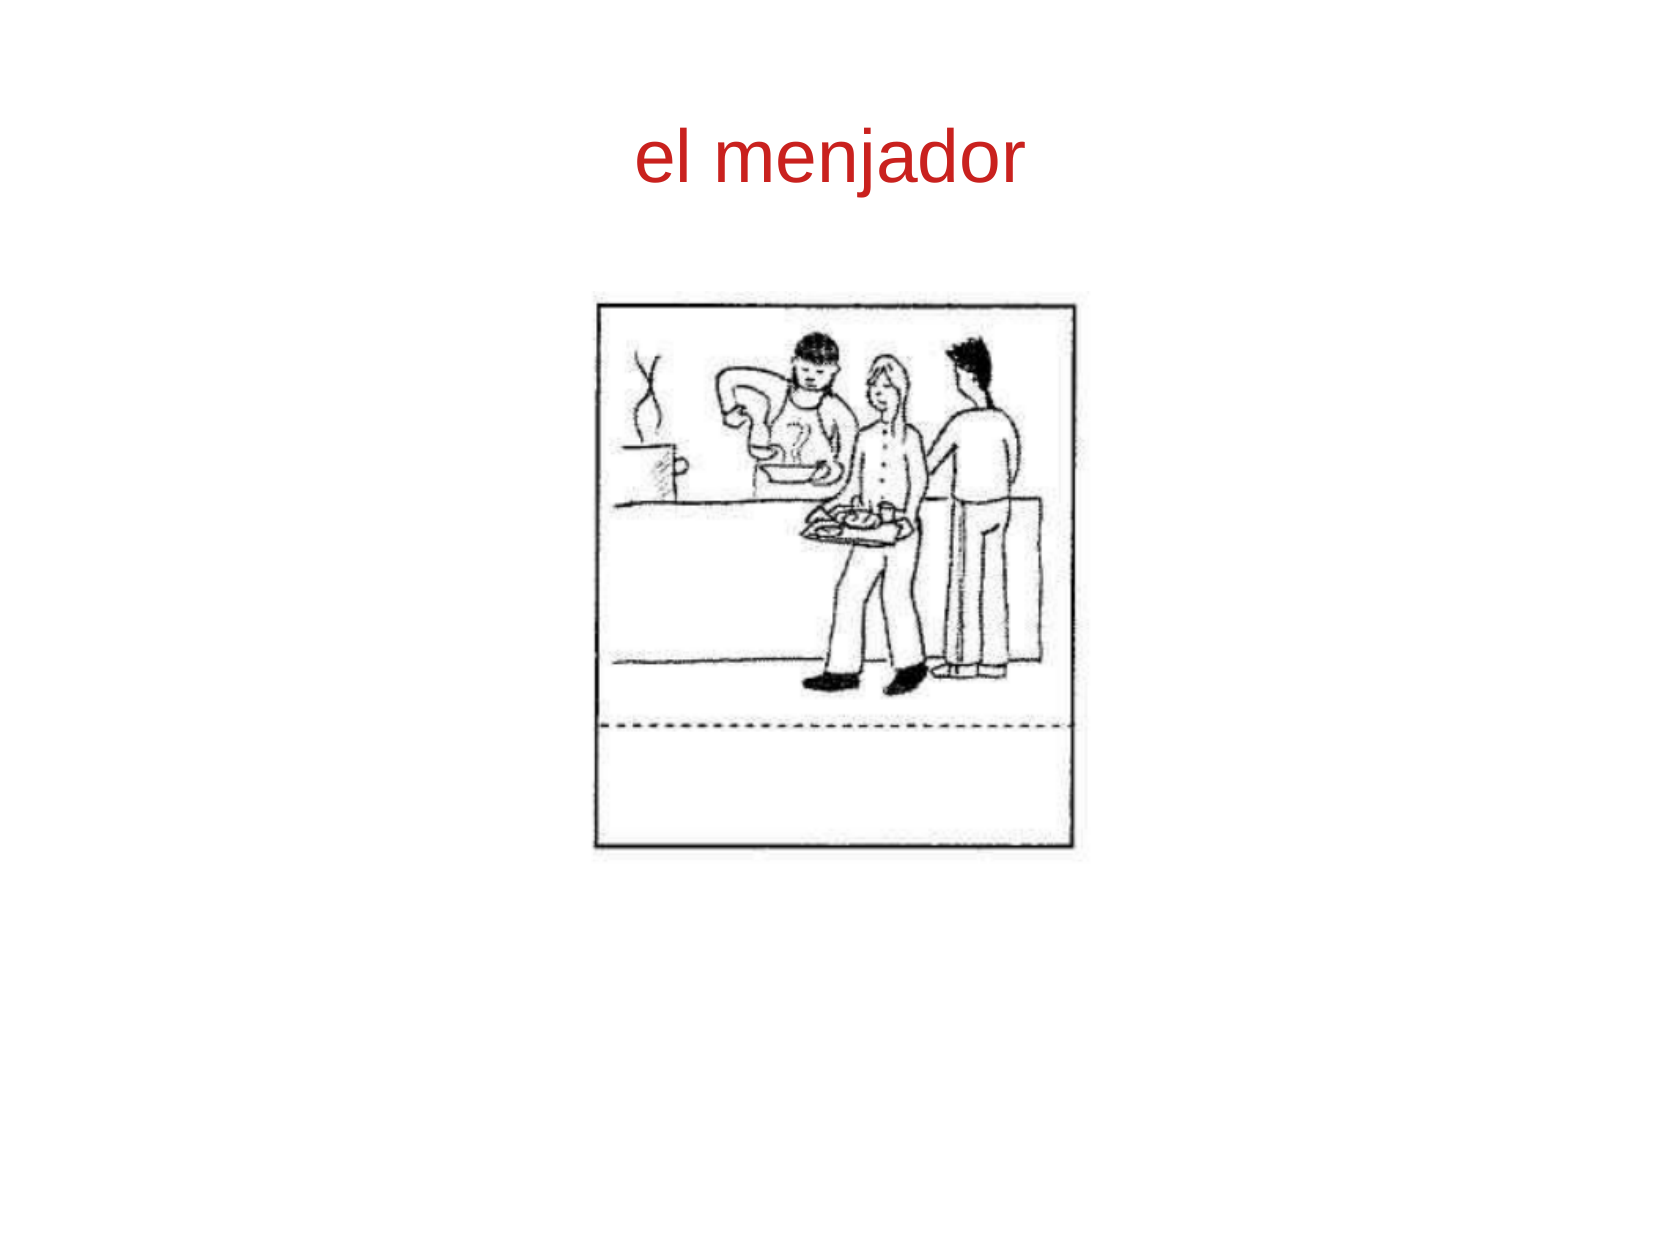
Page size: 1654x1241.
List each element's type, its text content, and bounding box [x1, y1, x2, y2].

picture [581, 291, 1094, 873]
text_box el menjador [289, 49, 1371, 257]
